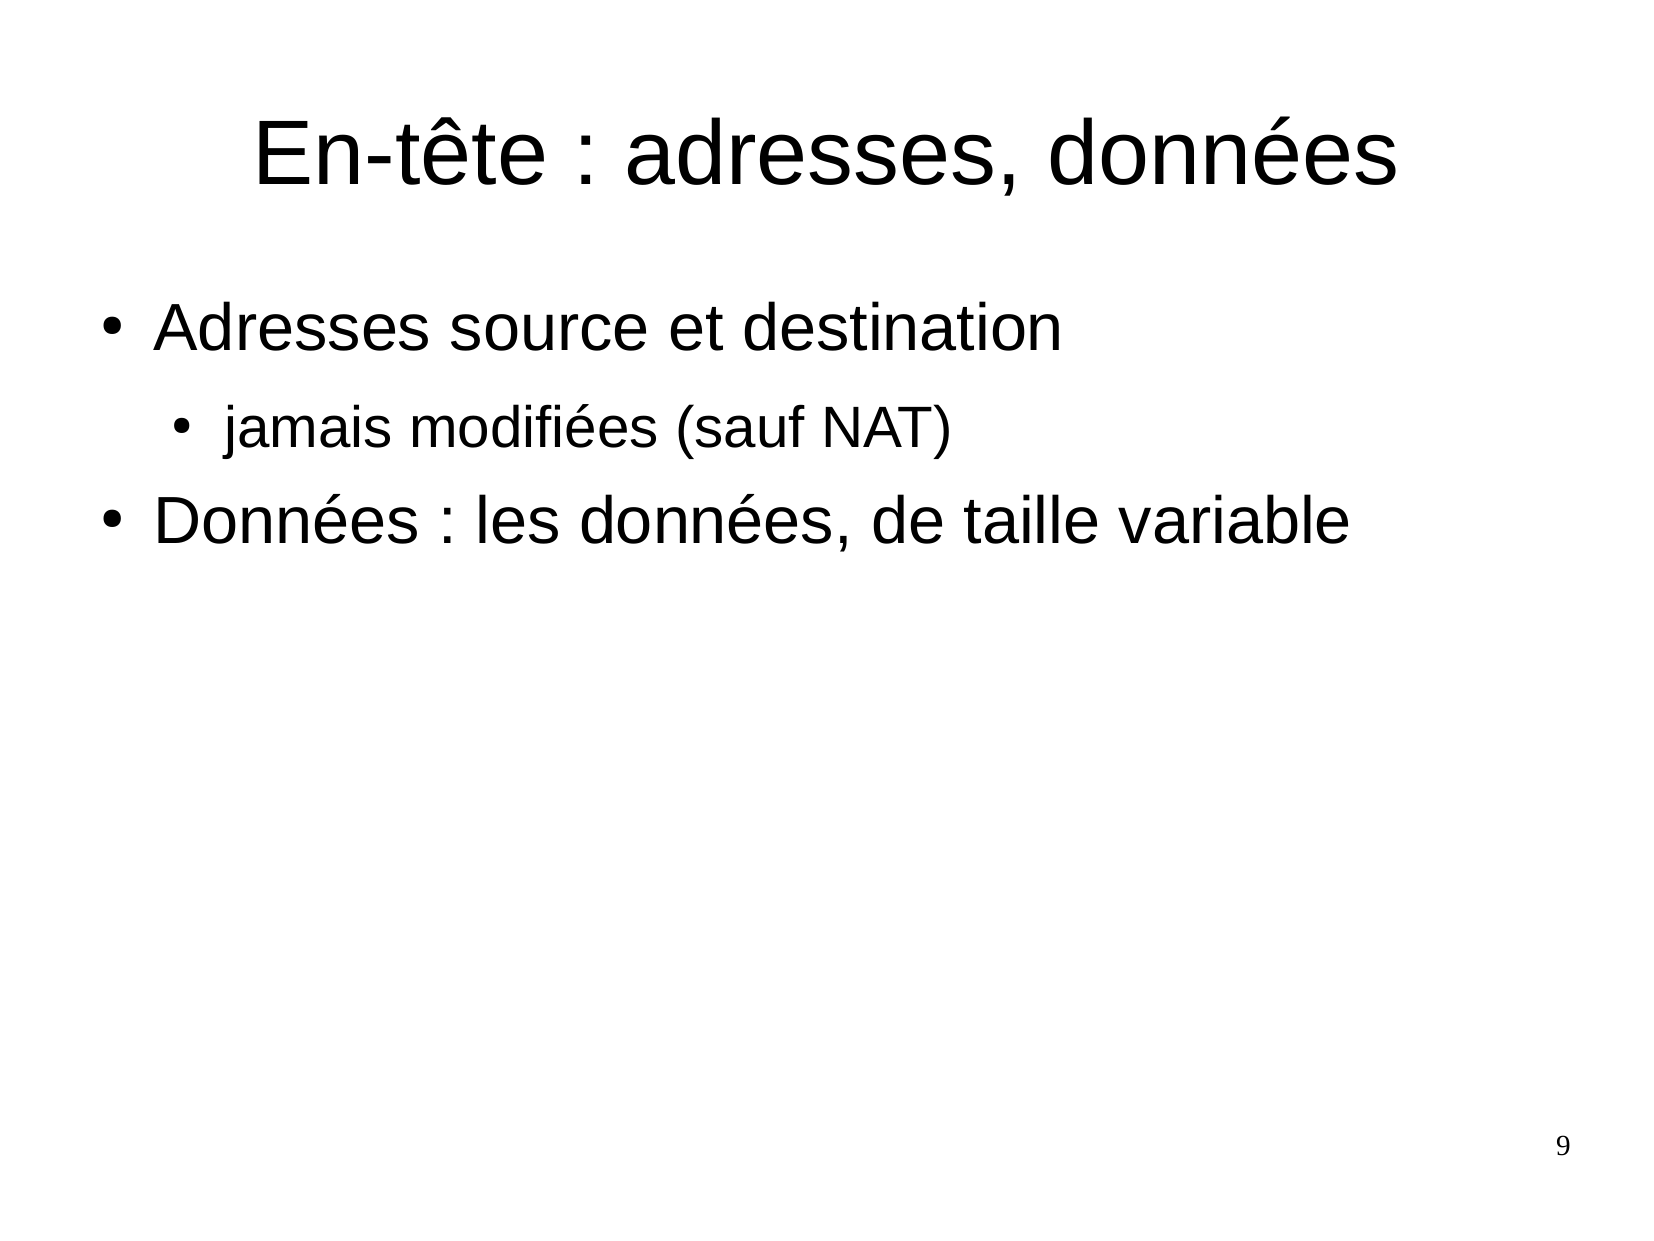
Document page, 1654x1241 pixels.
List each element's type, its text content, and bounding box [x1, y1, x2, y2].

title En-tête : adresses, données [82, 49, 1571, 257]
list Adresses source et destination jamais modifiées (sauf NAT) Données : les données, de taille variable [82, 290, 1571, 1094]
